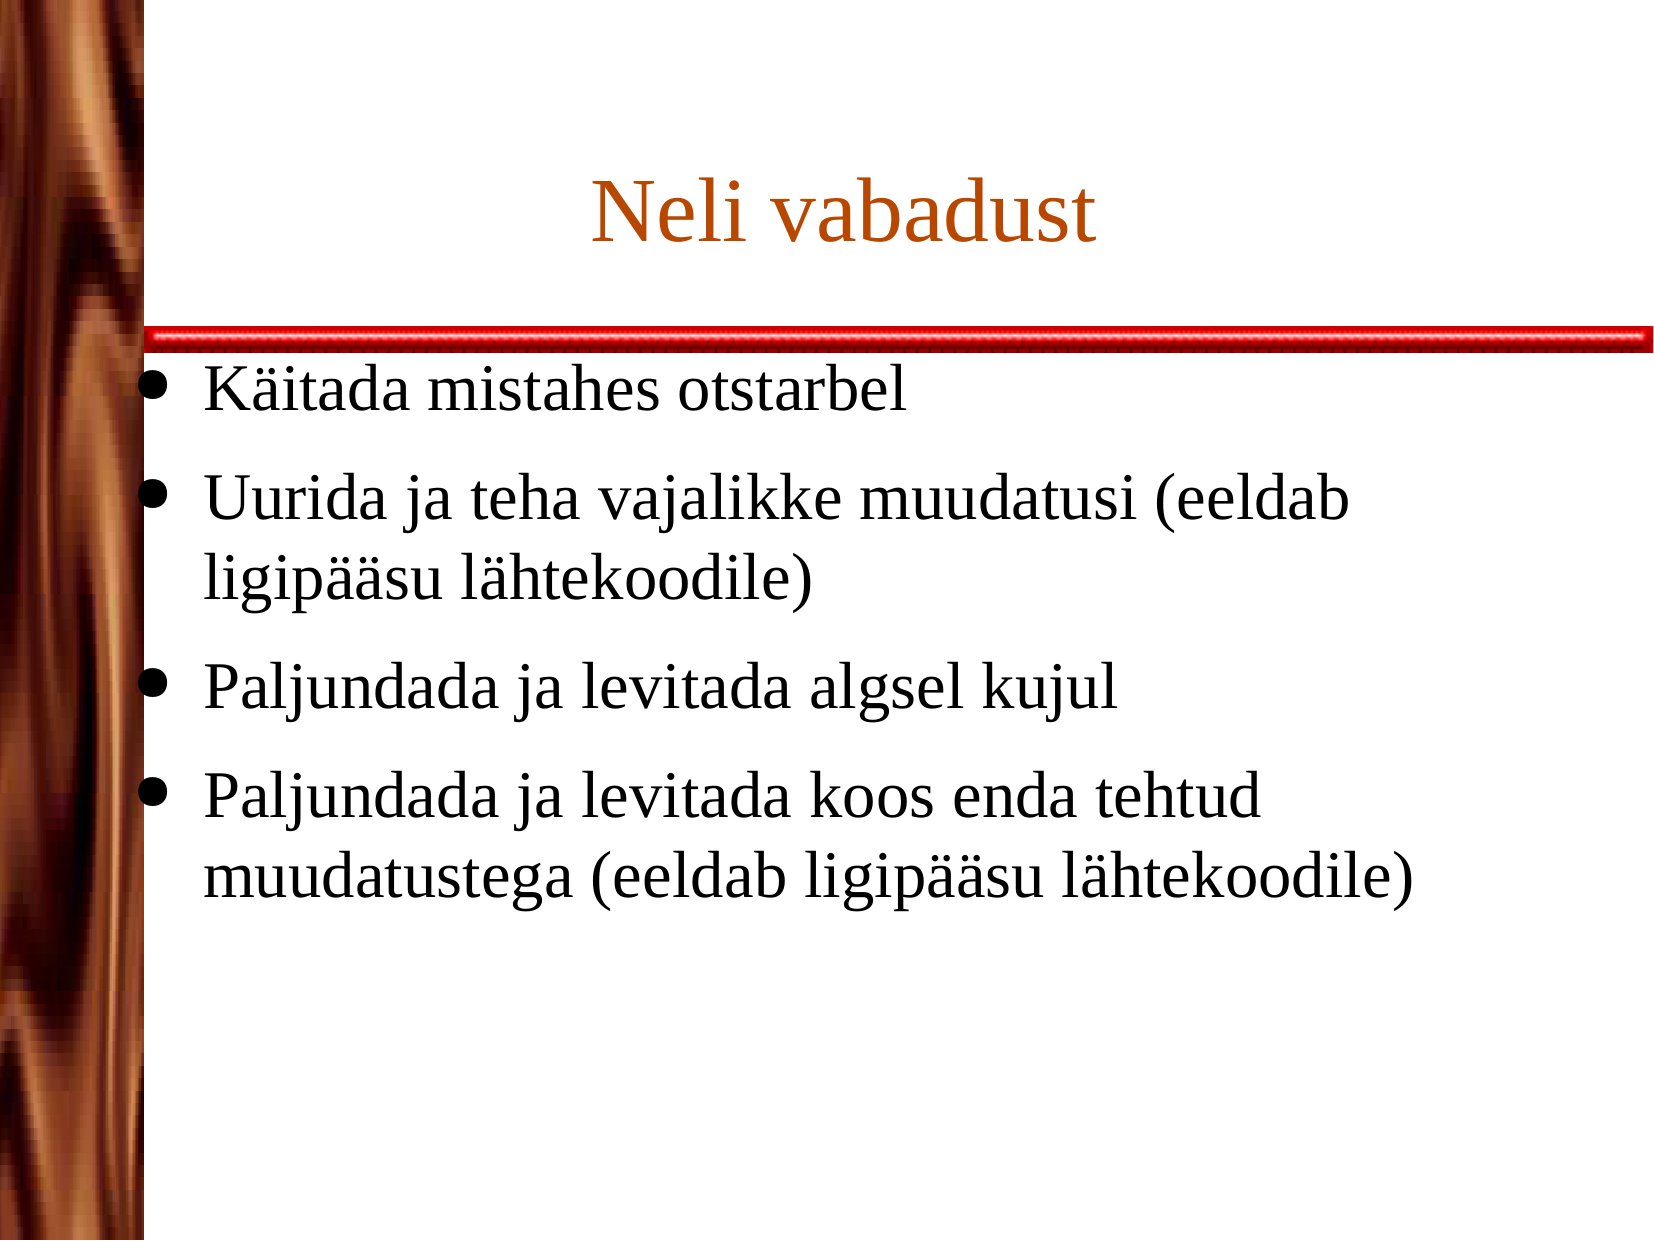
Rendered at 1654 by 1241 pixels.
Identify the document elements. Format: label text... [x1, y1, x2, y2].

picture [0, 0, 1654, 1240]
title Neli vabadust [121, 100, 1533, 312]
list Käitada mistahes otstarbel Uurida ja teha vajalikke muudatusi (eeldab ligipääsu lähtekoodile) Paljundada ja levitada algsel kujul Paljundada ja levitada koos enda tehtud muudatustega (eeldab ligipääsu lähtekoodile) [121, 344, 1533, 1164]
